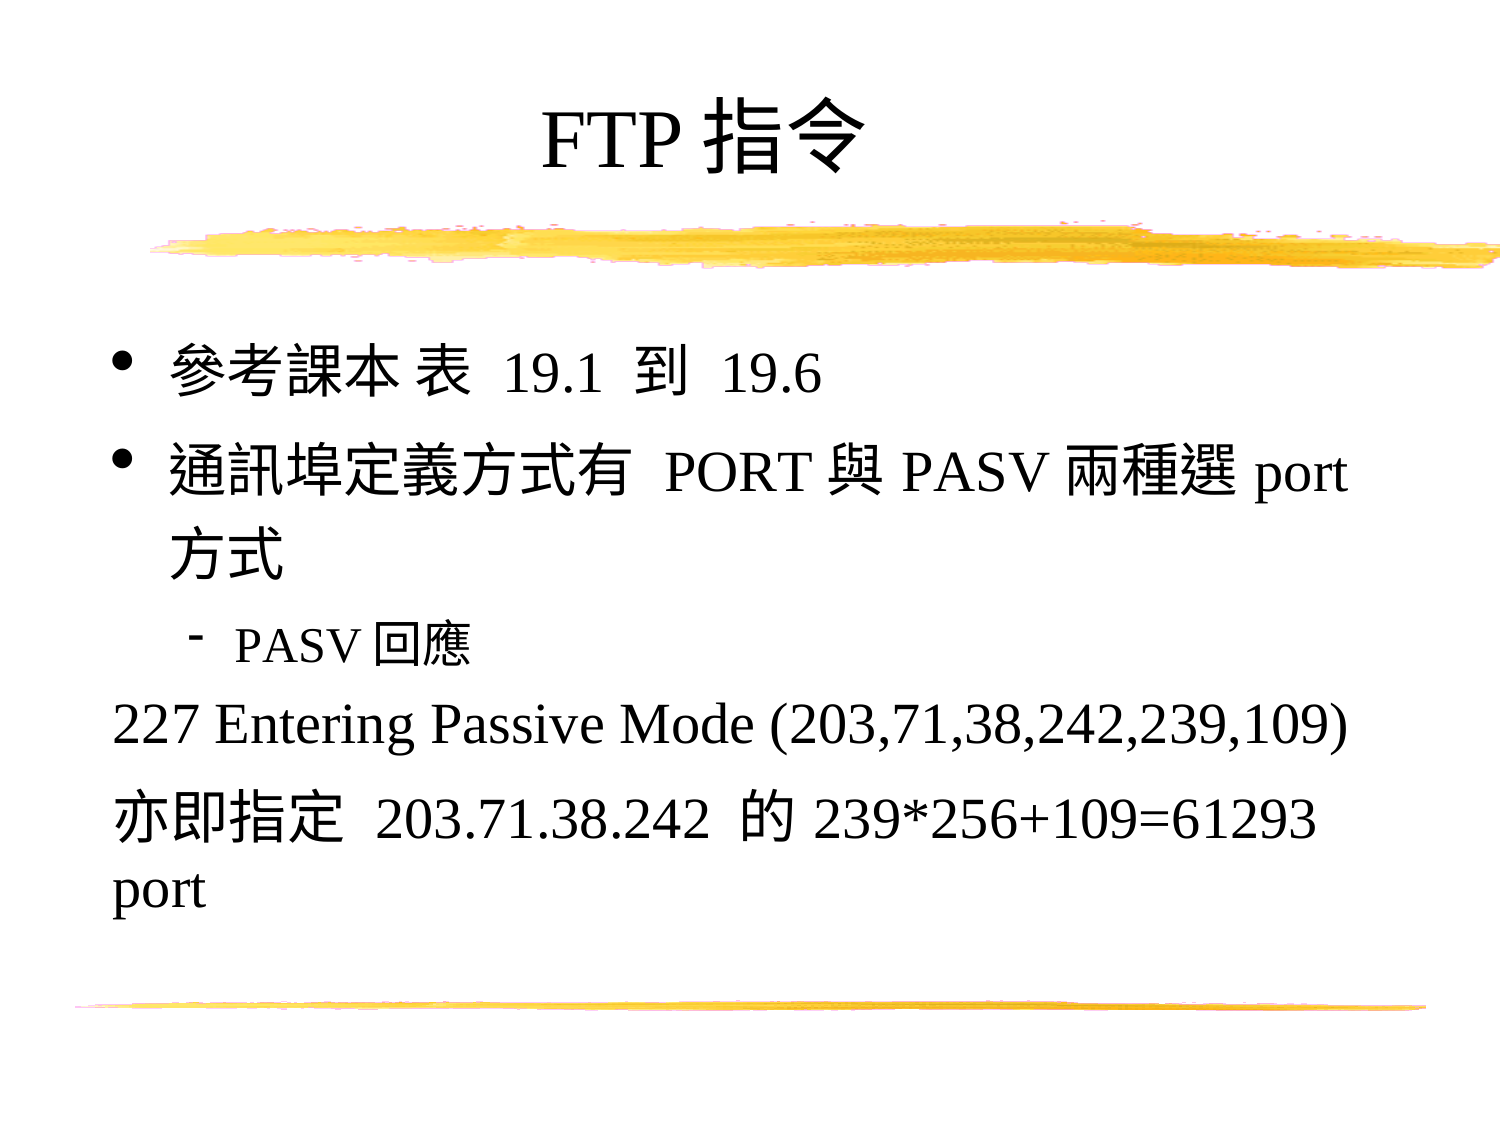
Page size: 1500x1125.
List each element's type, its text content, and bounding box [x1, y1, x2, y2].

picture [150, 215, 1500, 279]
picture [75, 999, 1426, 1013]
title FTP指令 [66, 44, 1342, 218]
list 參考課本 表 19.1 到 19.6 通訊埠定義方式有 PORT與PASV兩種選port方式 PASV回應 227 Entering Passive Mode (203,71,38,242,239,109) 亦即指定 203.71.38.242 的239*256+109=61293 port [112, 324, 1388, 986]
